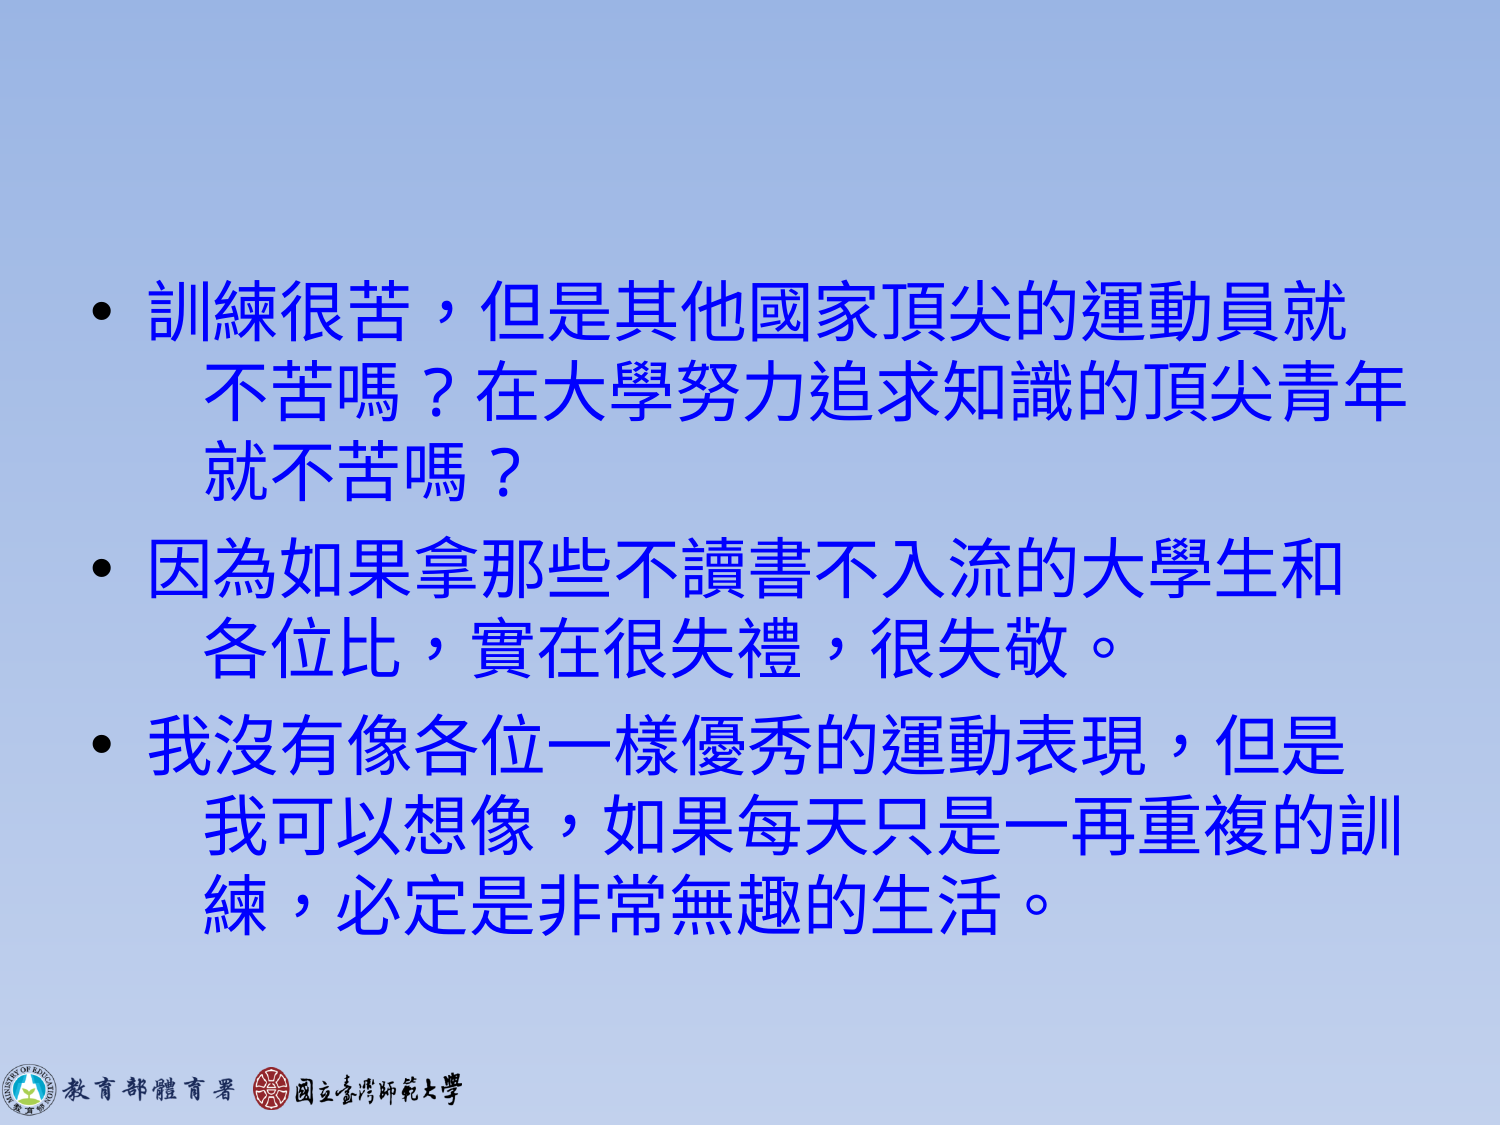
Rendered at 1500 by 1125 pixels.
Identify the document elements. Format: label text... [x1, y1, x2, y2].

list 訓練很苦，但是其他國家頂尖的運動員就不苦嗎?在大學努力追求知識的頂尖青年就不苦嗎? 因為如果拿那些不讀書不入流的大學生和各位比，實在很失禮，很失敬。 我沒有像各位一樣優秀的運動表現，但是我可以想像，如果每天只是一再重複的訓練，必定是非常無趣的生活。 [75, 262, 1426, 1005]
